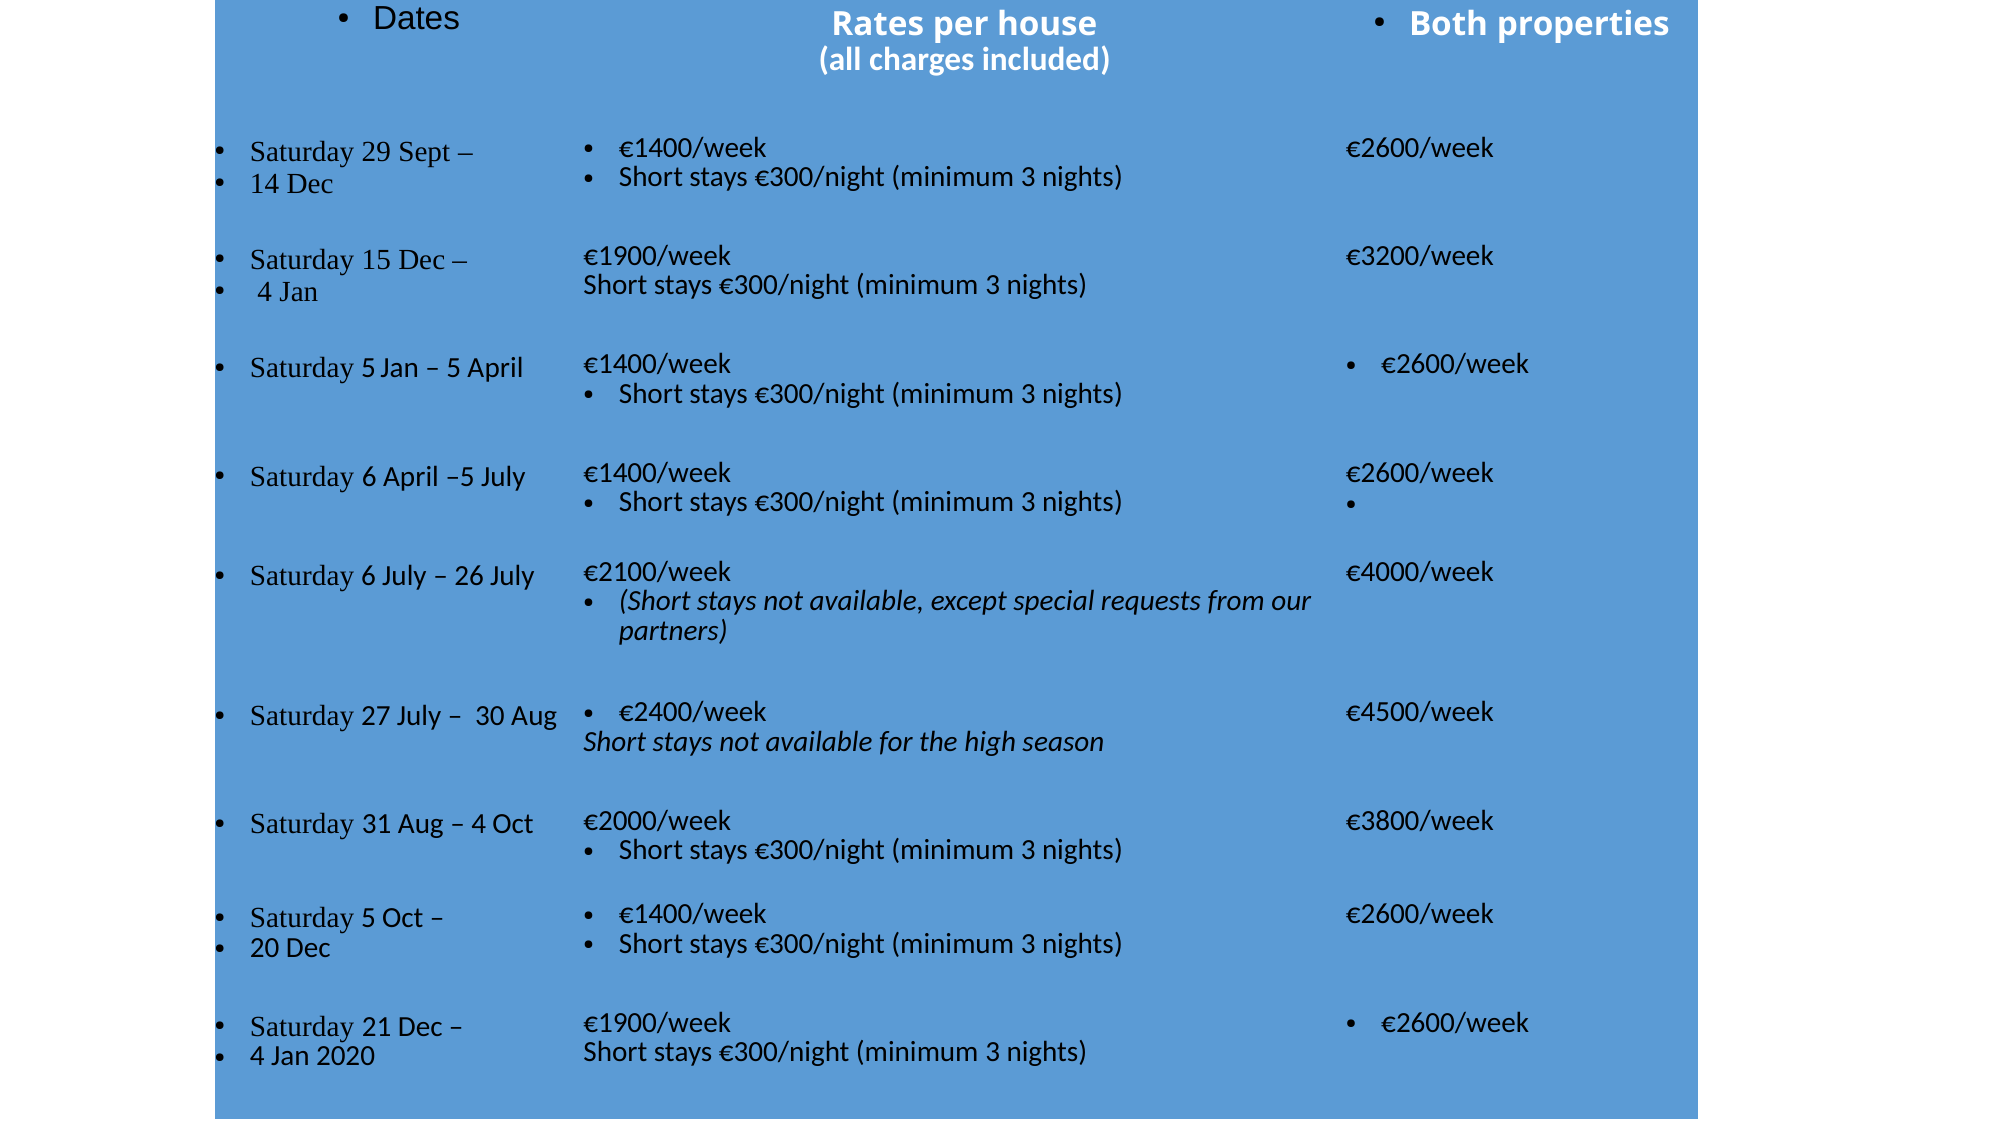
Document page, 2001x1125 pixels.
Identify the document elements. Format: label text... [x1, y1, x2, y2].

table_cell Saturday 5 Oct – 20 Dec [215, 902, 583, 1010]
table_cell Saturday 6 July – 26 July [215, 560, 583, 700]
table_cell €2600/week [1346, 902, 1698, 1010]
table_cell €1400/week Short stays €300/night (minimum 3 nights) [583, 352, 1346, 460]
table_cell Saturday 6 April –5 July [215, 460, 583, 560]
table_cell Saturday 5 Jan – 5 April [215, 352, 583, 460]
table_cell €4000/week [1346, 560, 1698, 700]
table_header Rates per house (all charges included) [583, 0, 1346, 135]
table_cell Saturday 27 July – 30 Aug [215, 700, 583, 808]
table_cell €3200/week [1346, 244, 1698, 352]
table_cell €2600/week [1346, 135, 1698, 244]
table_cell Saturday 29 Sept – 14 Dec [215, 135, 583, 244]
table_cell €4500/week [1346, 700, 1698, 808]
table_cell €2600/week [1346, 352, 1698, 460]
table_cell €1900/week Short stays €300/night (minimum 3 nights) [583, 244, 1346, 352]
table_cell €2600/week [1346, 1010, 1698, 1119]
table_cell Saturday 15 Dec – 4 Jan [215, 244, 583, 352]
table_header Dates [215, 0, 583, 135]
table_header Both properties [1346, 0, 1698, 135]
table_cell €3800/week [1346, 808, 1698, 902]
table_cell €1400/week Short stays €300/night (minimum 3 nights) [583, 902, 1346, 1010]
table_cell €1400/week Short stays €300/night (minimum 3 nights) [583, 135, 1346, 244]
table_cell €2600/week [1346, 460, 1698, 560]
table_cell €1900/week Short stays €300/night (minimum 3 nights) [583, 1010, 1346, 1119]
table_cell €2000/week Short stays €300/night (minimum 3 nights) [583, 808, 1346, 902]
table_cell €1400/week Short stays €300/night (minimum 3 nights) [583, 460, 1346, 560]
table_cell €2100/week (Short stays not available, except special requests from our partners) [583, 560, 1346, 700]
table_cell €2400/week Short stays not available for the high season [583, 700, 1346, 808]
table_cell Saturday 31 Aug – 4 Oct [215, 808, 583, 902]
table_cell Saturday 21 Dec – 4 Jan 2020 [215, 1010, 583, 1119]
